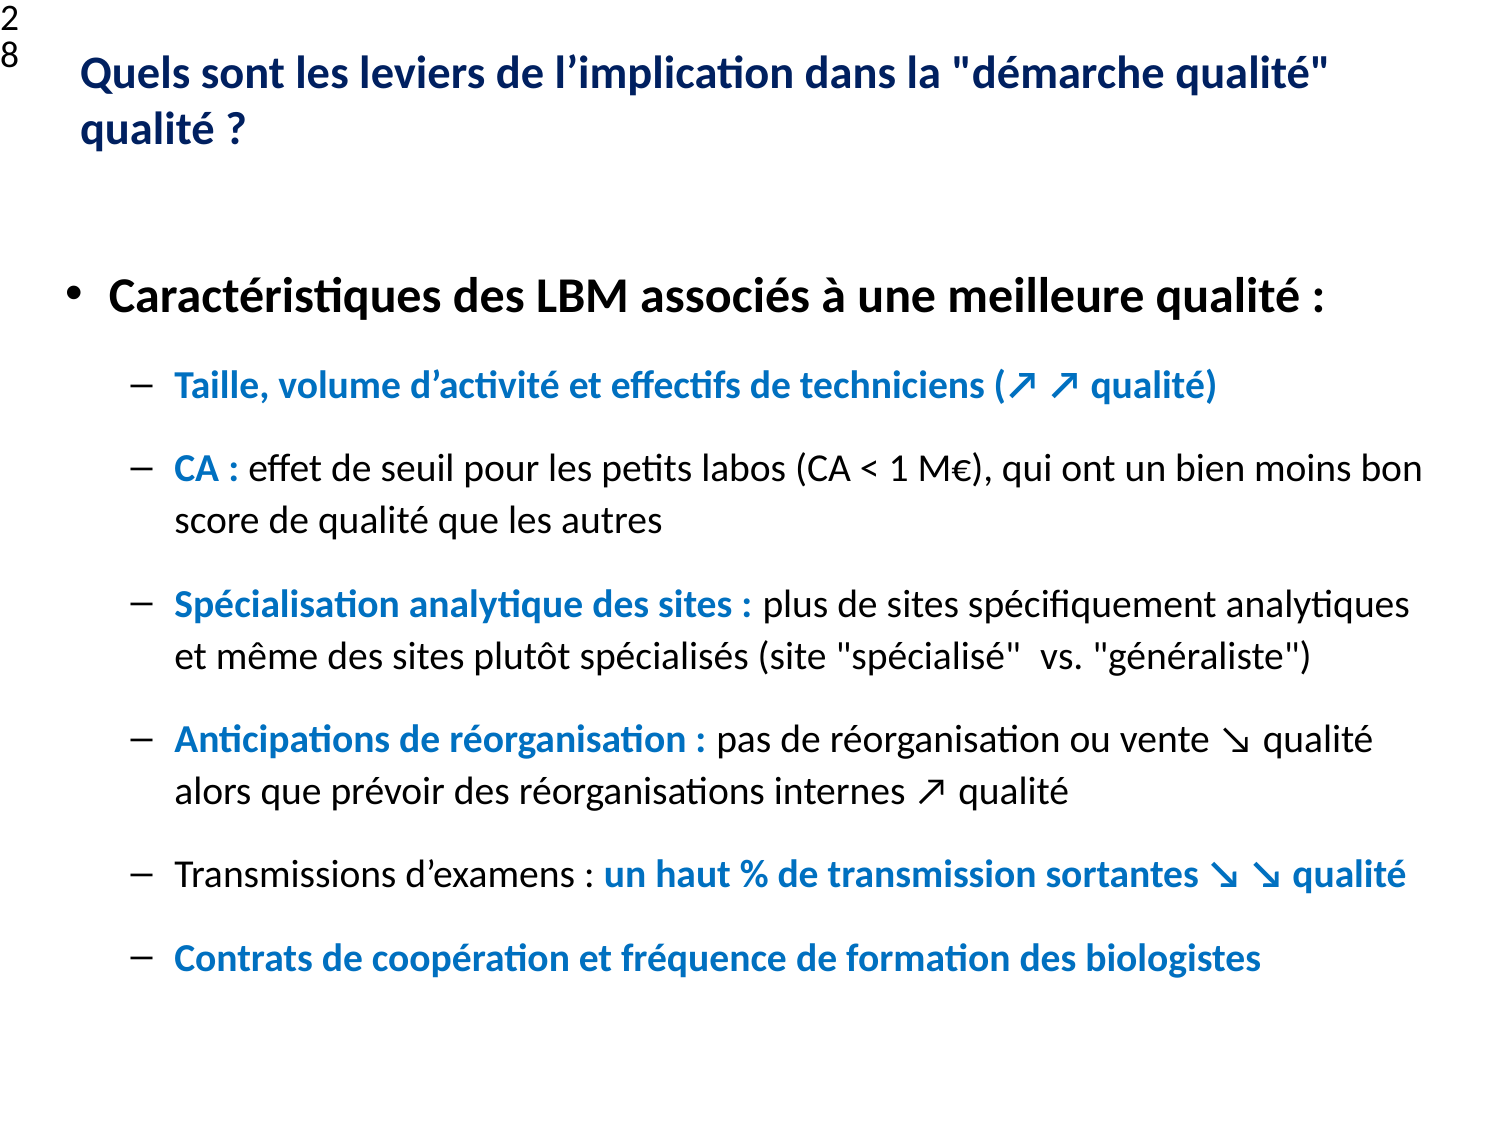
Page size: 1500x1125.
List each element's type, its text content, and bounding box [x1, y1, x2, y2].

title Quels sont les leviers de l’implication dans la "démarche qualité" qualité ? [64, 34, 1415, 162]
list Caractéristiques des LBM associés à une meilleure qualité : Taille, volume d’activité et effectifs de techniciens (↗ ↗ qualité) CA : effet de seuil pour les petits labos (CA < 1 M€), qui ont un bien moins bon score de qualité que les autres Spécialisation analytique des sites : plus de sites spécifiquement analytiques et même des sites plutôt spécialisés (site "spécialisé" vs. "généraliste") Anticipations de réorganisation : pas de réorganisation ou vente ↘ qualité alors que prévoir des réorganisations internes ↗ qualité Transmissions d’examens : un haut % de transmission sortantes ↘ ↘ qualité Contrats de coopération et fréquence de formation des biologistes [49, 255, 1447, 1062]
